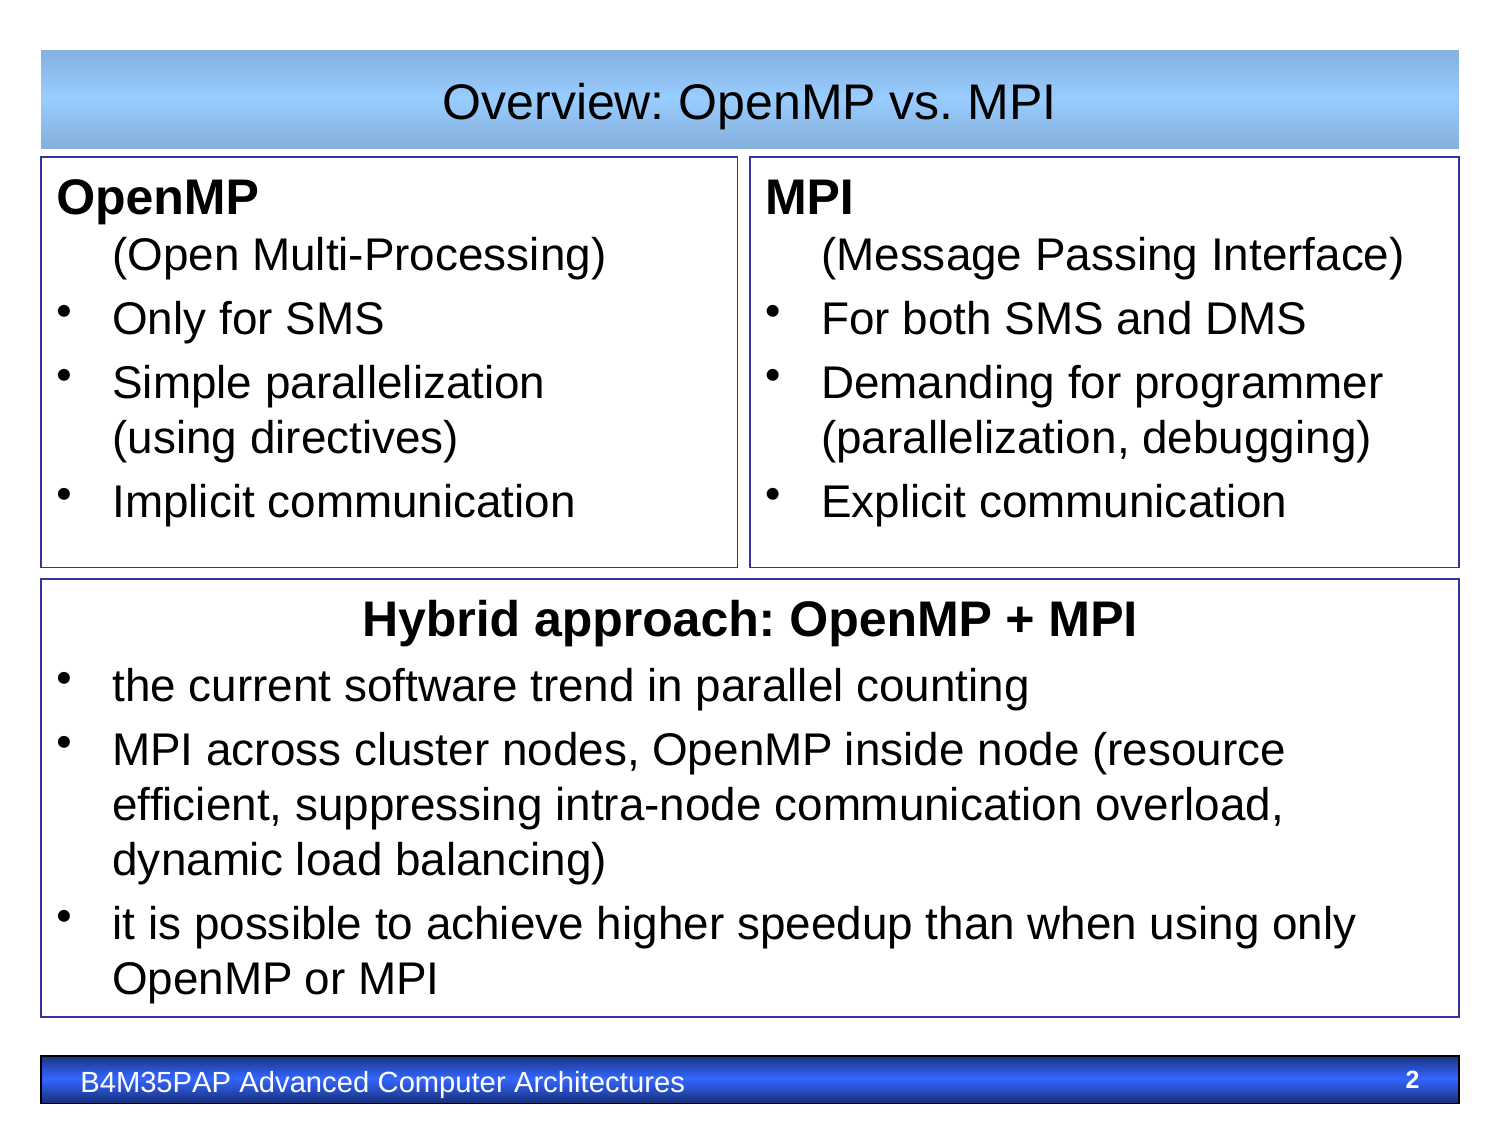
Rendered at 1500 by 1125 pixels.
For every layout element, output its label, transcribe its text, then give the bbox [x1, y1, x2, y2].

list MPI (Message Passing Interface) For both SMS and DMS Demanding for programmer (parallelization, debugging) Explicit communication [750, 157, 1459, 568]
list OpenMP (Open Multi-Processing) Only for SMS Simple parallelization (using directives) Implicit communication [41, 157, 738, 568]
text_box Hybrid approach: OpenMP + MPI the current software trend in parallel counting MPI across cluster nodes, OpenMP inside node (resource efficient, suppressing intra-node communication overload, dynamic load balancing) it is possible to achieve higher speedup than when using only OpenMP or MPI [41, 579, 1459, 1017]
title Overview: OpenMP vs. MPI [41, 50, 1459, 149]
